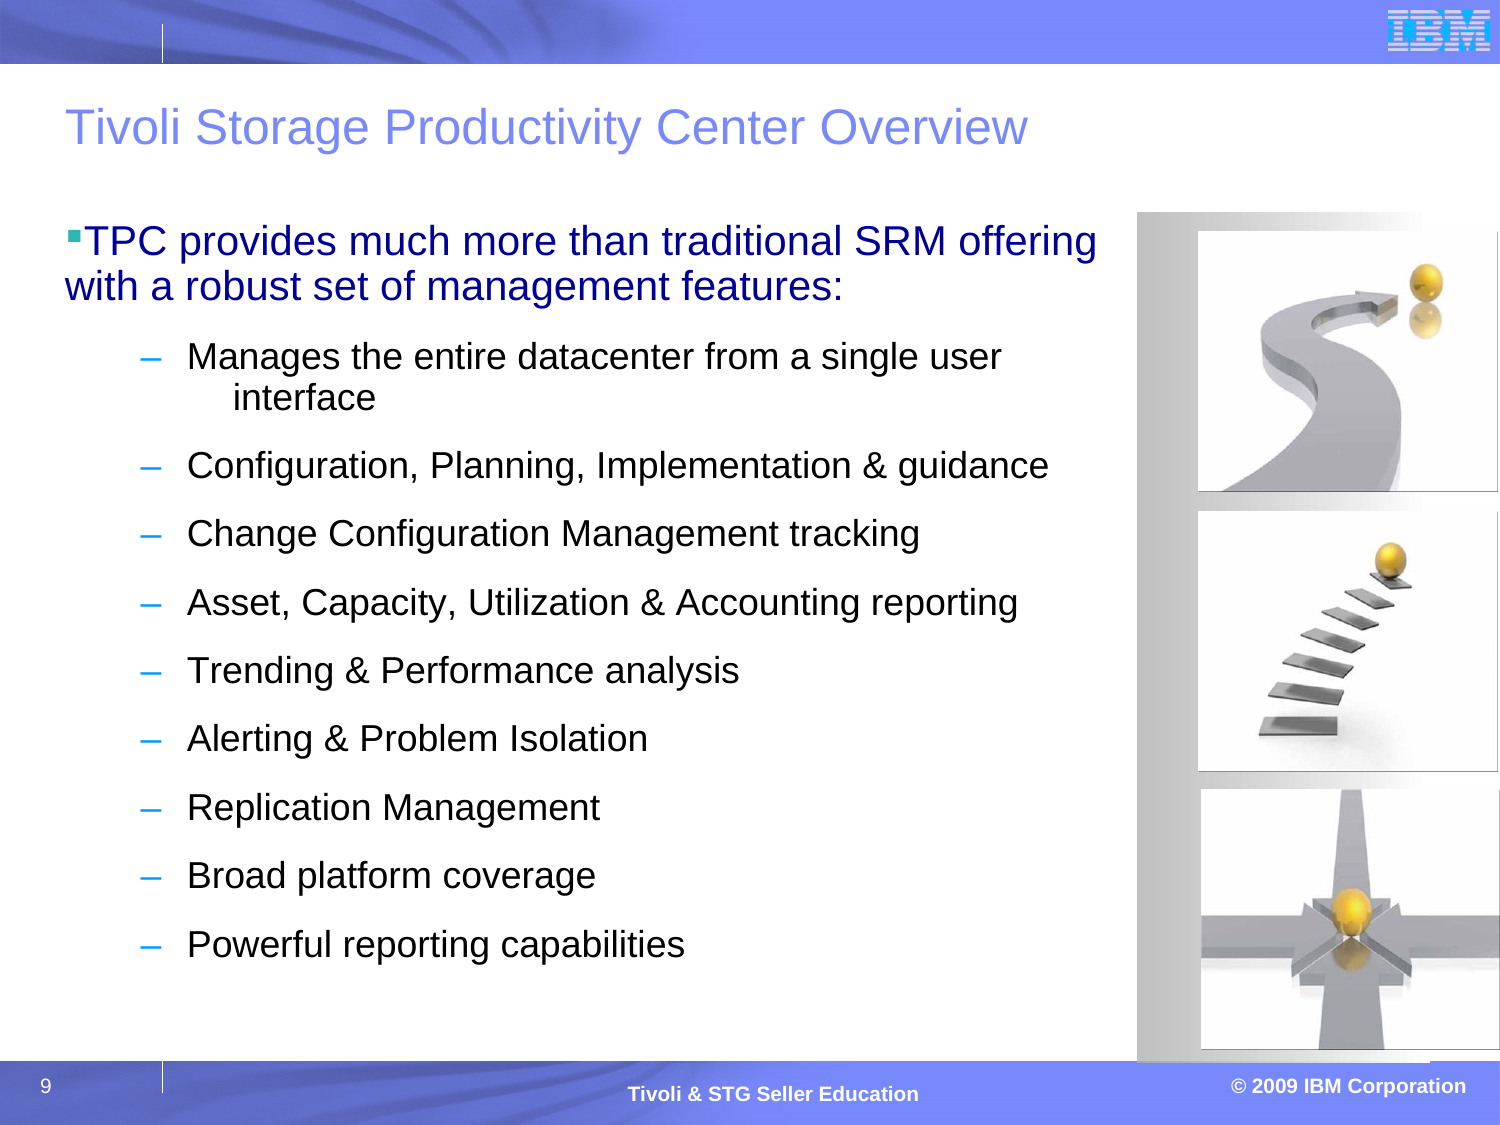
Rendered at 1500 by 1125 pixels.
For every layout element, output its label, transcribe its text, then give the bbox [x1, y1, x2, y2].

picture [1198, 231, 1498, 492]
list TPC provides much more than traditional SRM offering with a robust set of management features: Manages the entire datacenter from a single user interface Configuration, Planning, Implementation & guidance Change Configuration Management tracking Asset, Capacity, Utilization & Accounting reporting Trending & Performance analysis Alerting & Problem Isolation Replication Management Broad platform coverage Powerful reporting capabilities [50, 212, 1138, 1067]
picture [1198, 511, 1498, 772]
picture [1201, 789, 1500, 1050]
picture [0, 0, 1500, 64]
title Tivoli Storage Productivity Center Overview [50, 80, 1404, 164]
text_box [1137, 212, 1429, 1063]
text_box 1 [25, 1066, 101, 1120]
picture [0, 1061, 1500, 1125]
